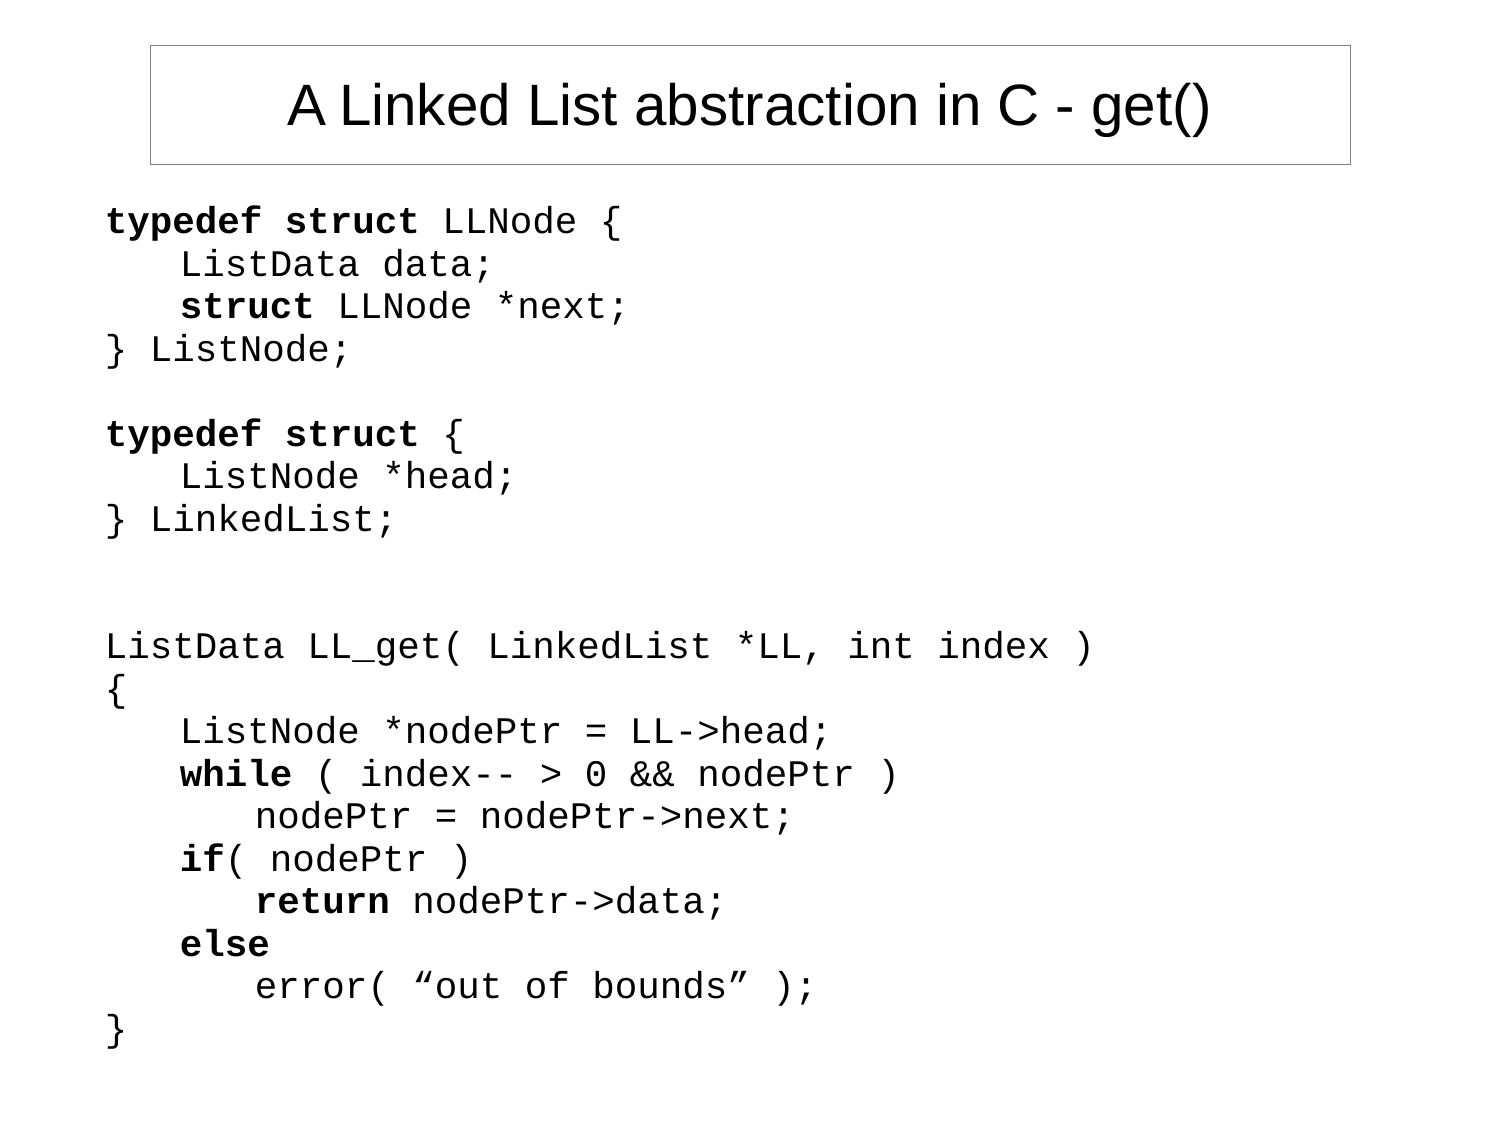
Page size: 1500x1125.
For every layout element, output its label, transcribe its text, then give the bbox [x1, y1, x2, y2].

text_box typedef struct LLNode { ListData data; struct LLNode *next; } ListNode; typedef struct { ListNode *head; } LinkedList; ListData LL_get( LinkedList *LL, int index ) { ListNode *nodePtr = LL->head; while ( index-- > 0 && nodePtr ) nodePtr = nodePtr->next; if( nodePtr ) return nodePtr->data; else error( “out of bounds” ); } [90, 195, 1441, 960]
text_box A Linked List abstraction in C - get() [150, 45, 1351, 165]
